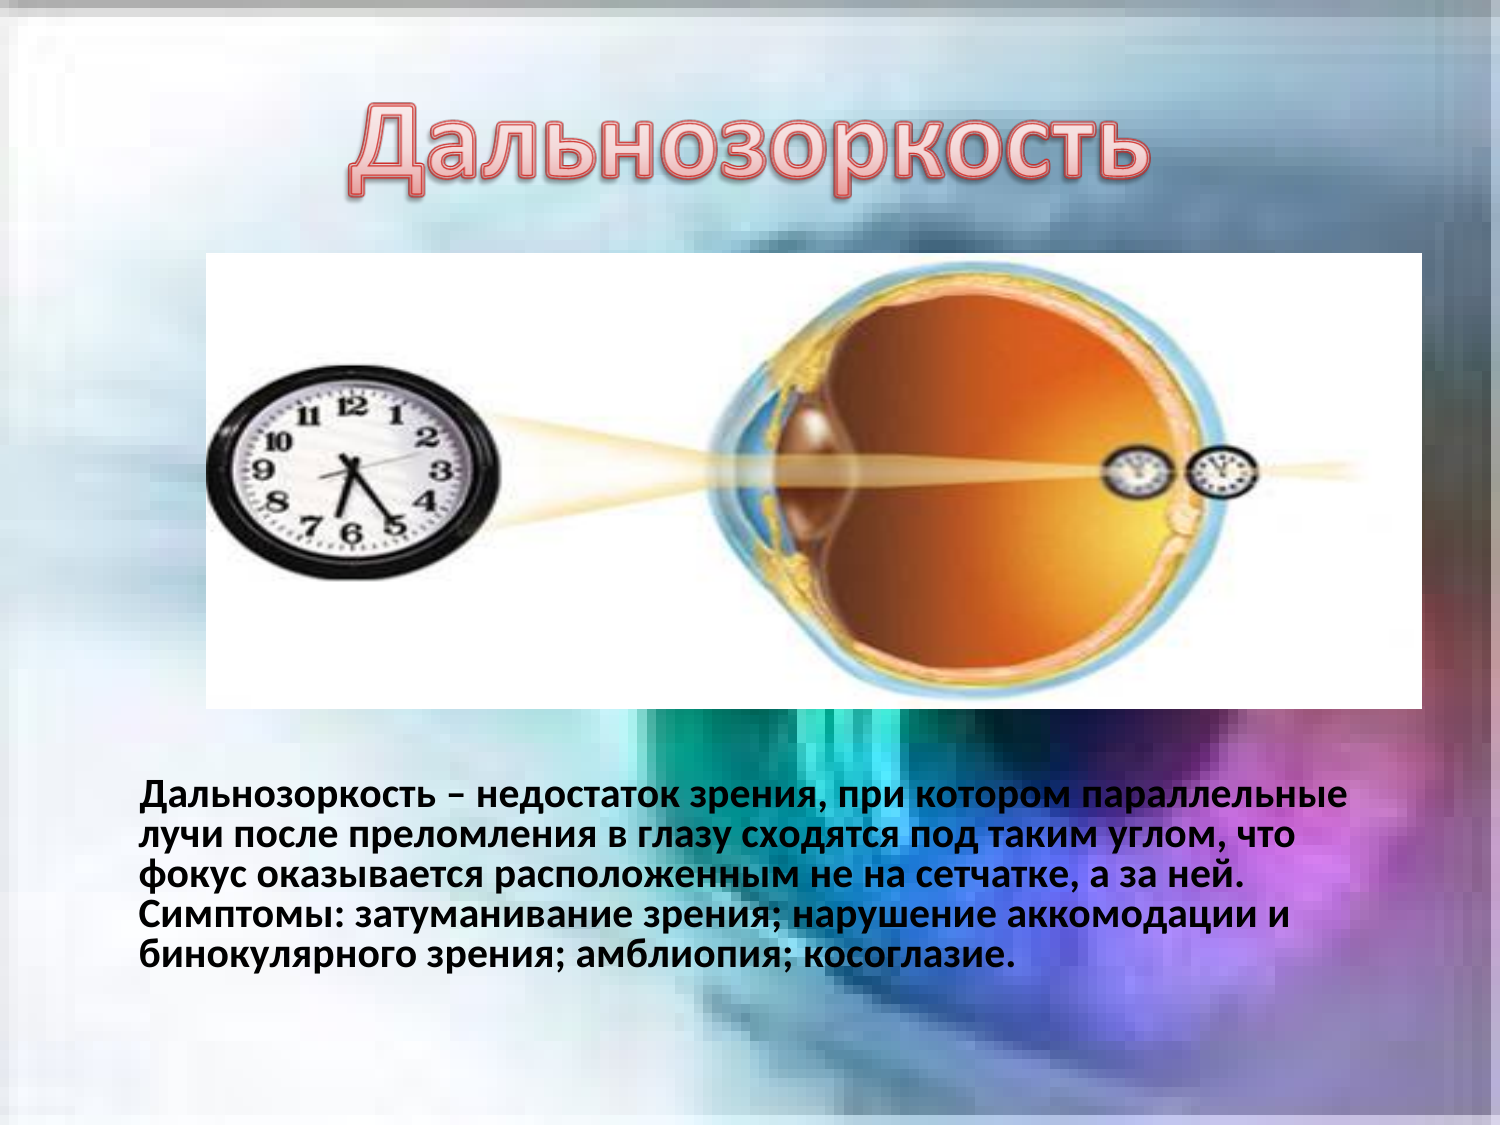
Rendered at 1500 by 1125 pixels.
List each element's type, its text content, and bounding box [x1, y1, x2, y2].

picture [0, 0, 1500, 1125]
text_box Дальнозоркость – недостаток зрения, при котором параллельные лучи после преломления в глазу сходятся под таким углом, что фокус оказывается расположенным не на сетчатке, а за ней. Симптомы: затуманивание зрения; нарушение аккомодации и бинокулярного зрения; амблиопия; косоглазие. [67, 767, 1418, 1094]
